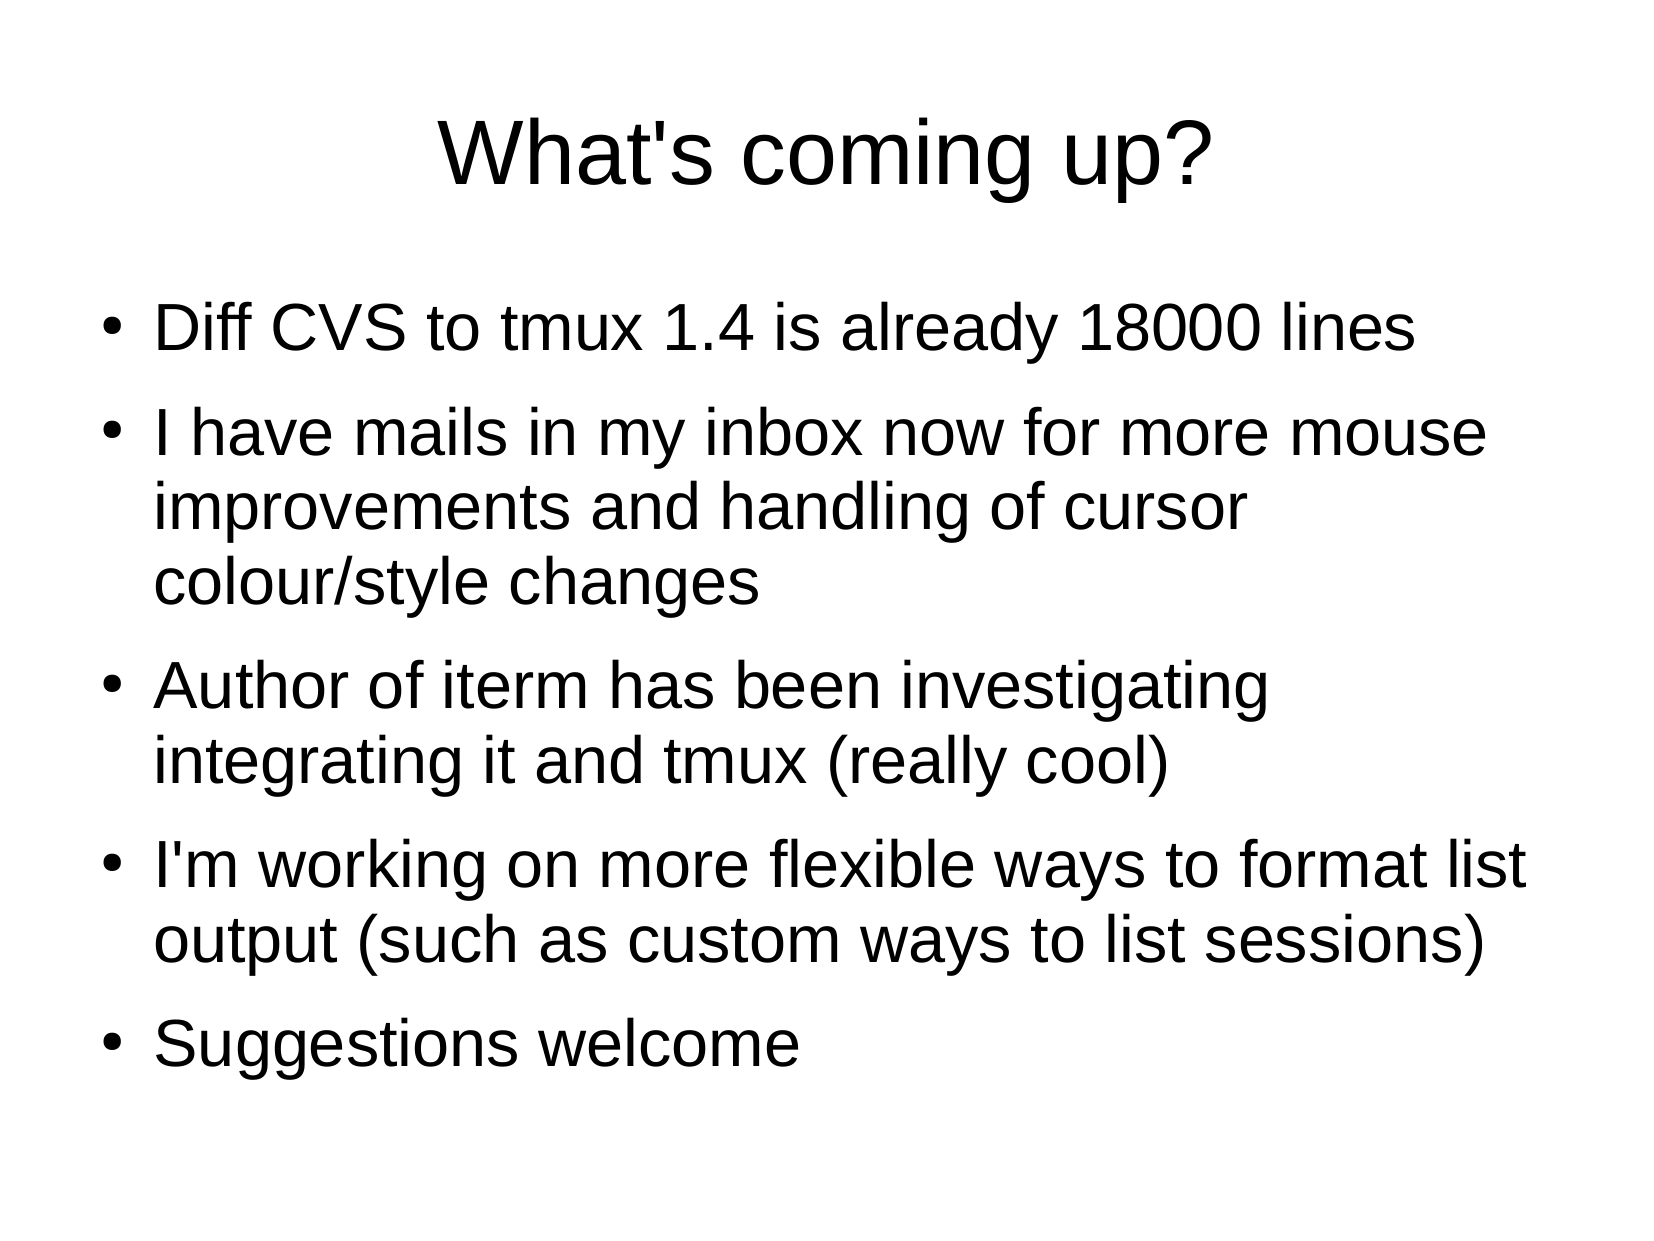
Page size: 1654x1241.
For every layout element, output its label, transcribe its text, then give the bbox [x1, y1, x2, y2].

list Diff CVS to tmux 1.4 is already 18000 lines I have mails in my inbox now for more mouse improvements and handling of cursor colour/style changes Author of iterm has been investigating integrating it and tmux (really cool) I'm working on more flexible ways to format list output (such as custom ways to list sessions) Suggestions welcome [82, 290, 1571, 1109]
title What's coming up? [82, 49, 1571, 257]
